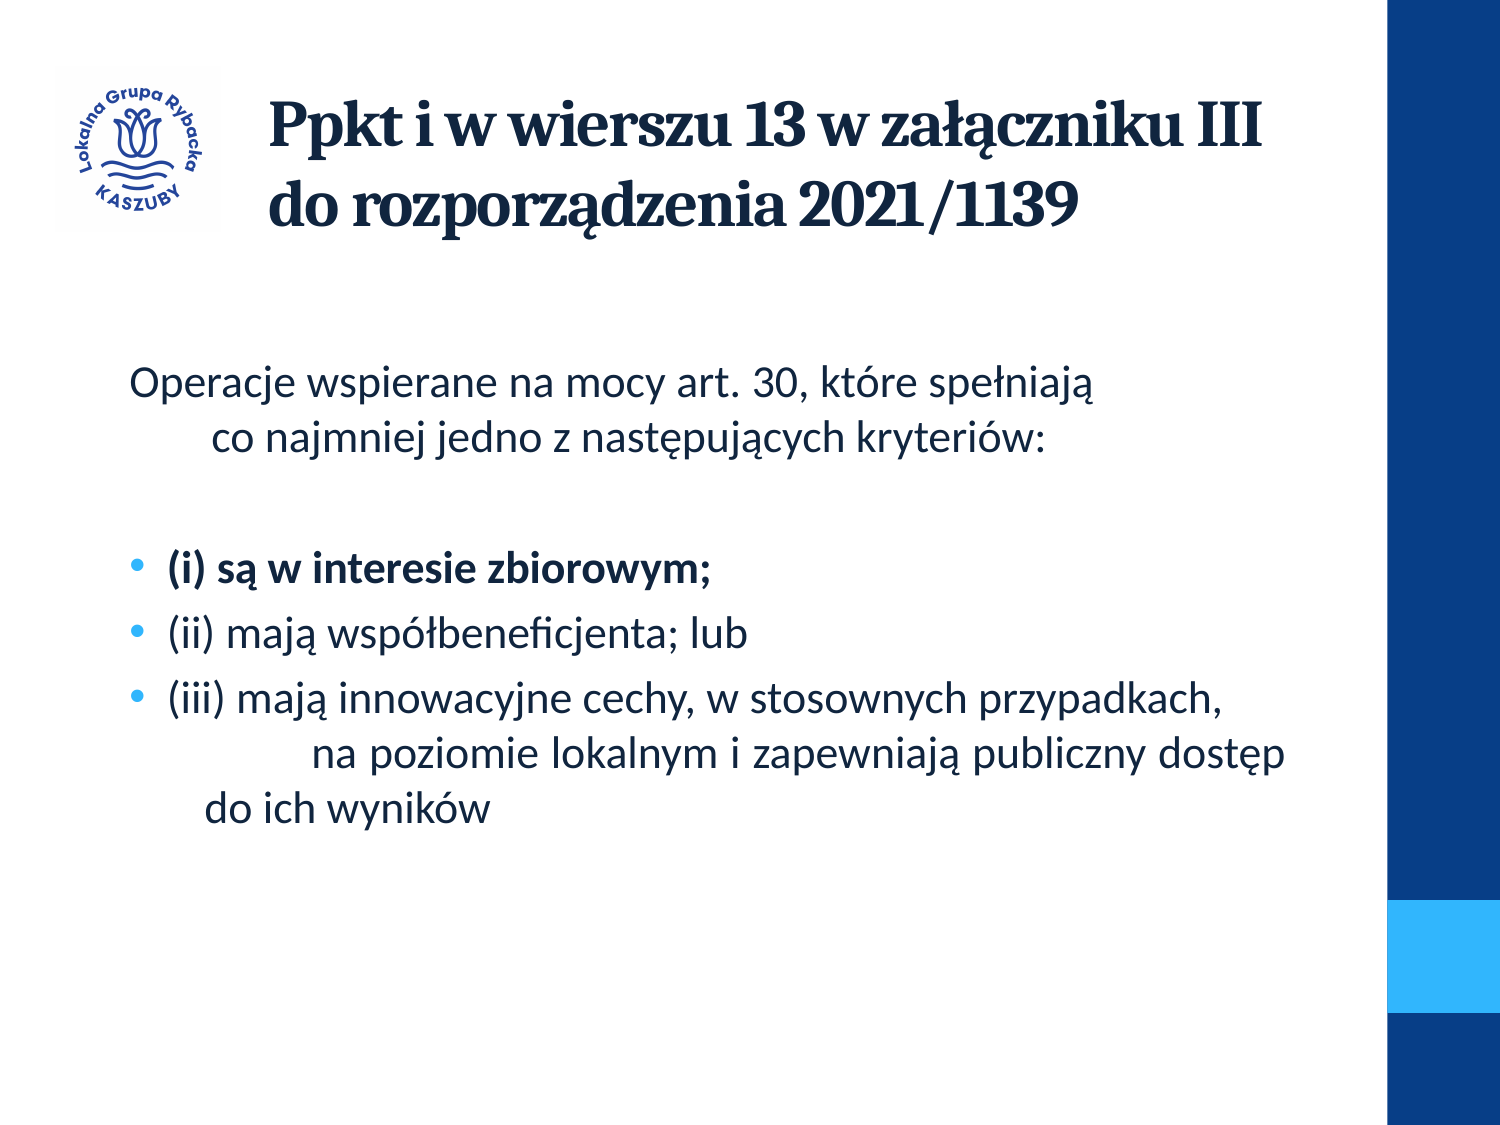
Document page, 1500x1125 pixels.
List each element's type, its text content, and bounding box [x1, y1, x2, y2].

title Ppkt i w wierszu 13 w załączniku III do rozporządzenia 2021/1139 [253, 30, 1326, 289]
picture [55, 66, 221, 232]
list Operacje wspierane na mocy art. 30, które spełniają co najmniej jedno z następujących kryteriów: (i) są w interesie zbiorowym; (ii) mają współbeneficjenta; lub (iii) mają innowacyjne cechy, w stosownych przypadkach, na poziomie lokalnym i zapewniają publiczny dostęp do ich wyników [76, 278, 1302, 1012]
